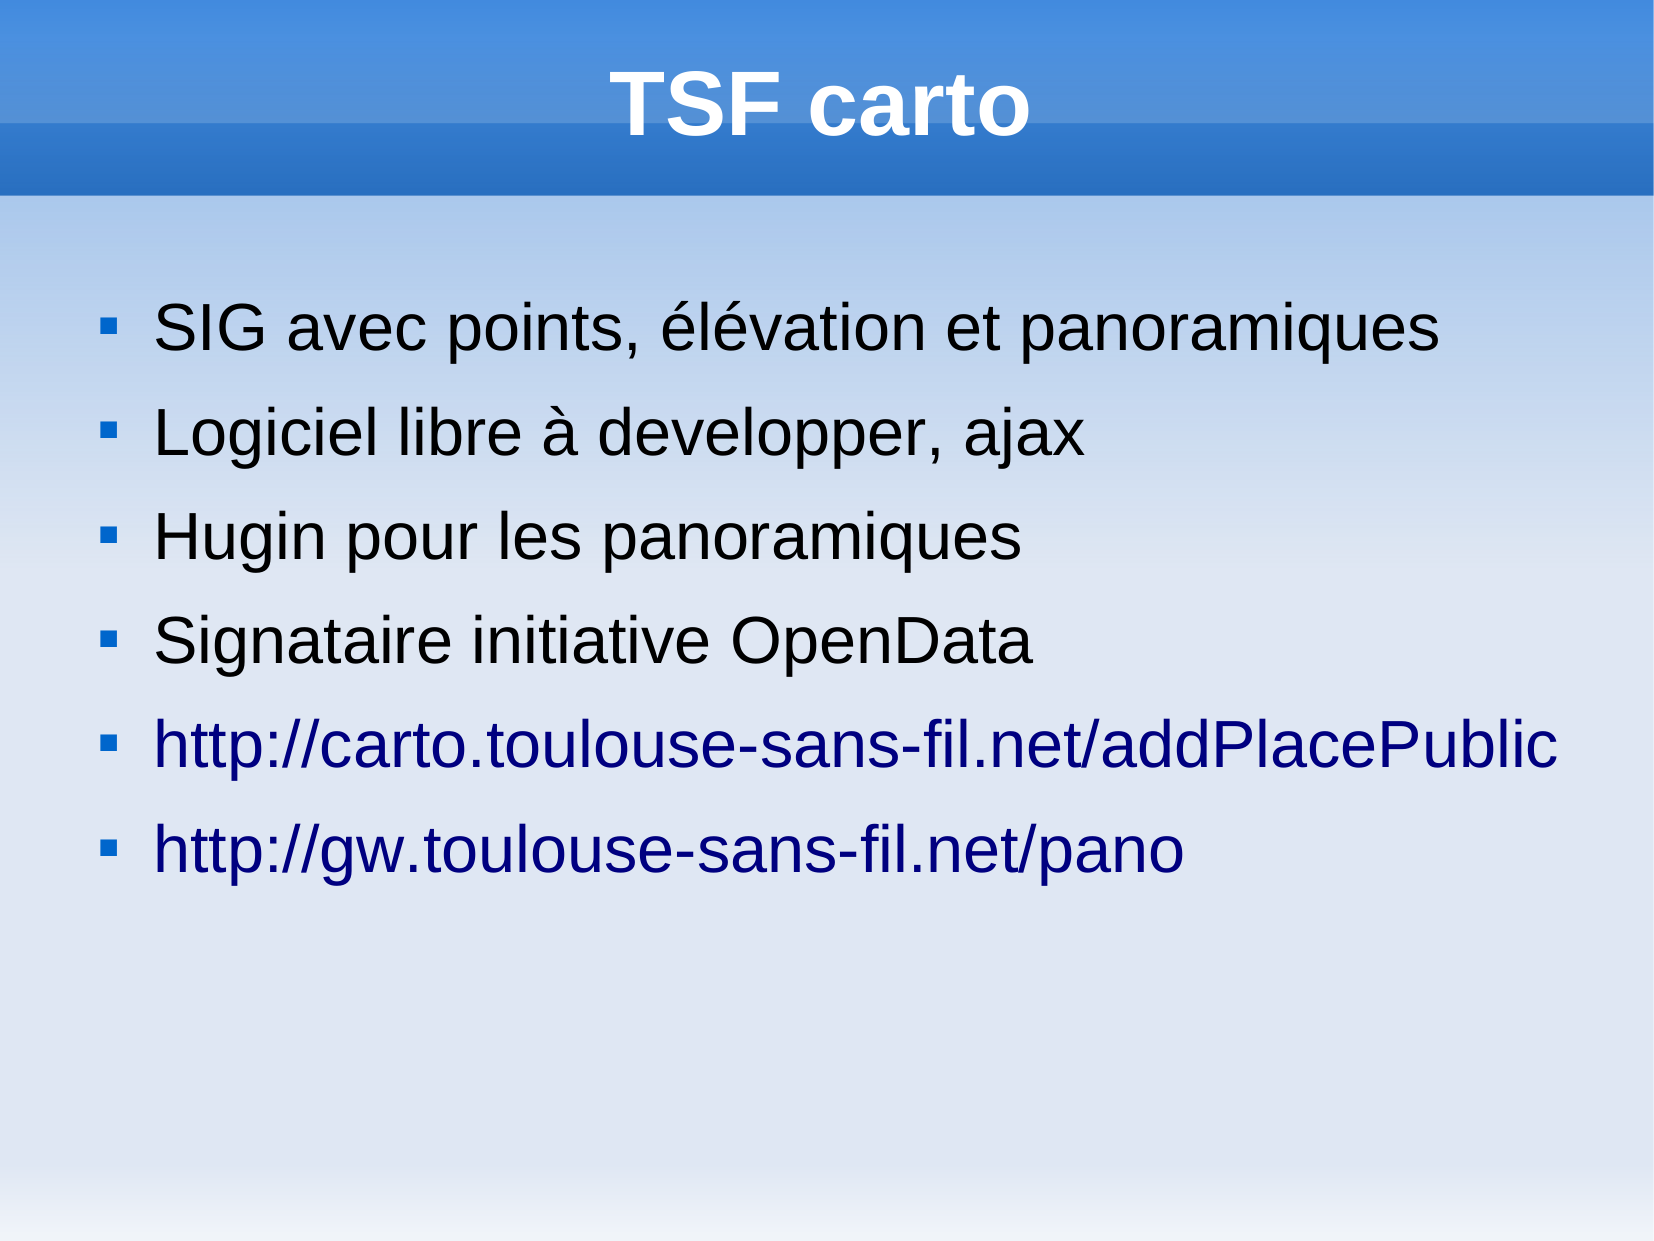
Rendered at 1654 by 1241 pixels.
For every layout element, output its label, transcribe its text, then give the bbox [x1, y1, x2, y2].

picture [0, 0, 1654, 1241]
list SIG avec points, élévation et panoramiques Logiciel libre à developper, ajax Hugin pour les panoramiques Signataire initiative OpenData http://carto.toulouse-sans-fil.net/addPlacePublic http://gw.toulouse-sans-fil.net/pano [82, 290, 1571, 1094]
title TSF carto [76, 7, 1565, 200]
